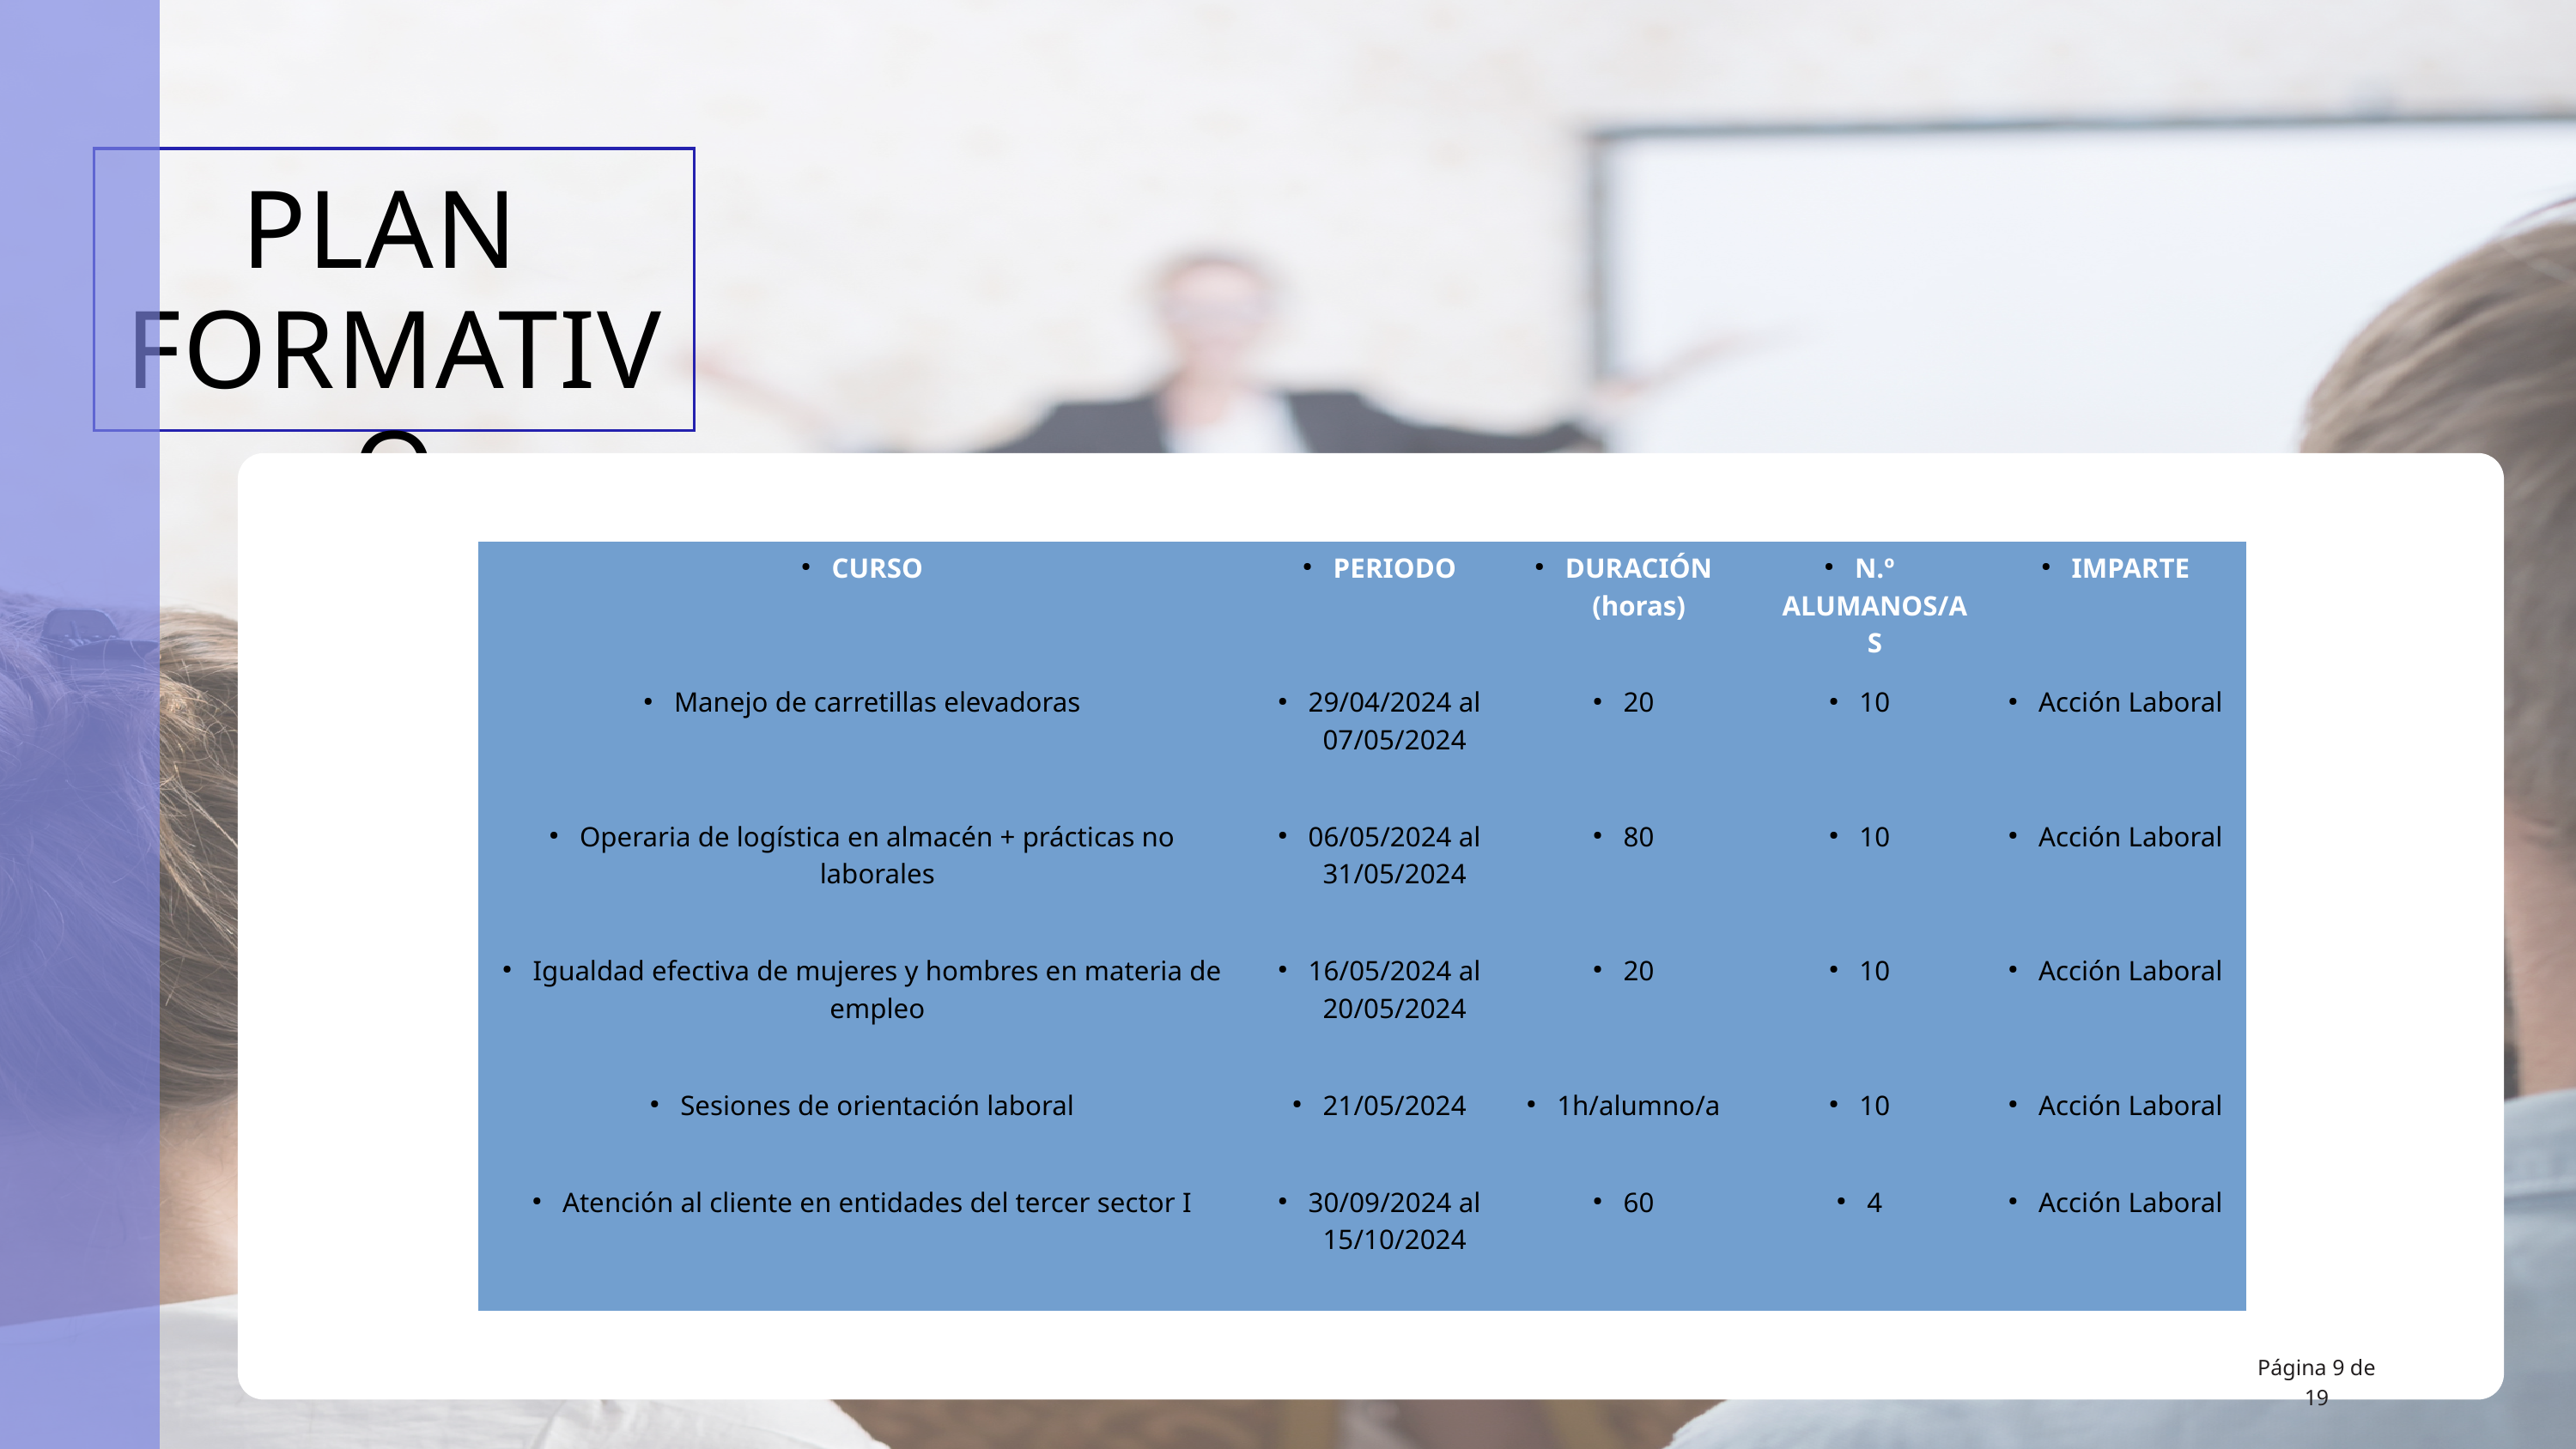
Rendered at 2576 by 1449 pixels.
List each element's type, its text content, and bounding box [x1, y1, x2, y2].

table_cell Manejo de carretillas elevadoras [478, 676, 1246, 810]
table_cell Acción Laboral [1985, 810, 2246, 945]
table_header DURACIÓN (horas) [1513, 542, 1735, 676]
table_cell 30/09/2024 al 15/10/2024 [1246, 1176, 1513, 1311]
table_cell Acción Laboral [1985, 1079, 2246, 1176]
table_cell 29/04/2024 al 07/05/2024 [1246, 676, 1513, 810]
table_header N.º ALUMANOS/AS [1735, 542, 1985, 676]
table_cell Acción Laboral [1985, 945, 2246, 1079]
table_cell 60 [1513, 1176, 1735, 1311]
table_cell 10 [1735, 1079, 1985, 1176]
table_cell Sesiones de orientación laboral [478, 1079, 1246, 1176]
table_cell Igualdad efectiva de mujeres y hombres en materia de empleo [478, 945, 1246, 1079]
text_box Página 9 de 19 [2245, 1349, 2388, 1379]
table_header PERIODO [1246, 542, 1513, 676]
table_cell Acción Laboral [1985, 1176, 2246, 1311]
text_box PLAN FORMATIVO [160, 169, 695, 431]
table_cell 20 [1513, 676, 1735, 810]
table_header CURSO [478, 542, 1246, 676]
table_cell 06/05/2024 al 31/05/2024 [1246, 810, 1513, 945]
table_cell 10 [1735, 945, 1985, 1079]
table_cell 80 [1513, 810, 1735, 945]
table_header IMPARTE [1985, 542, 2246, 676]
table_cell Operaria de logística en almacén + prácticas no laborales [478, 810, 1246, 945]
table_cell 1h/alumno/a [1513, 1079, 1735, 1176]
text_box [0, 0, 2576, 1449]
table_cell Atención al cliente en entidades del tercer sector I [478, 1176, 1246, 1311]
table_cell 20 [1513, 945, 1735, 1079]
table_cell 4 [1735, 1176, 1985, 1311]
table_cell 10 [1735, 676, 1985, 810]
table_cell Acción Laboral [1985, 676, 2246, 810]
table_cell 21/05/2024 [1246, 1079, 1513, 1176]
table_cell 10 [1735, 810, 1985, 945]
table_cell 16/05/2024 al 20/05/2024 [1246, 945, 1513, 1079]
